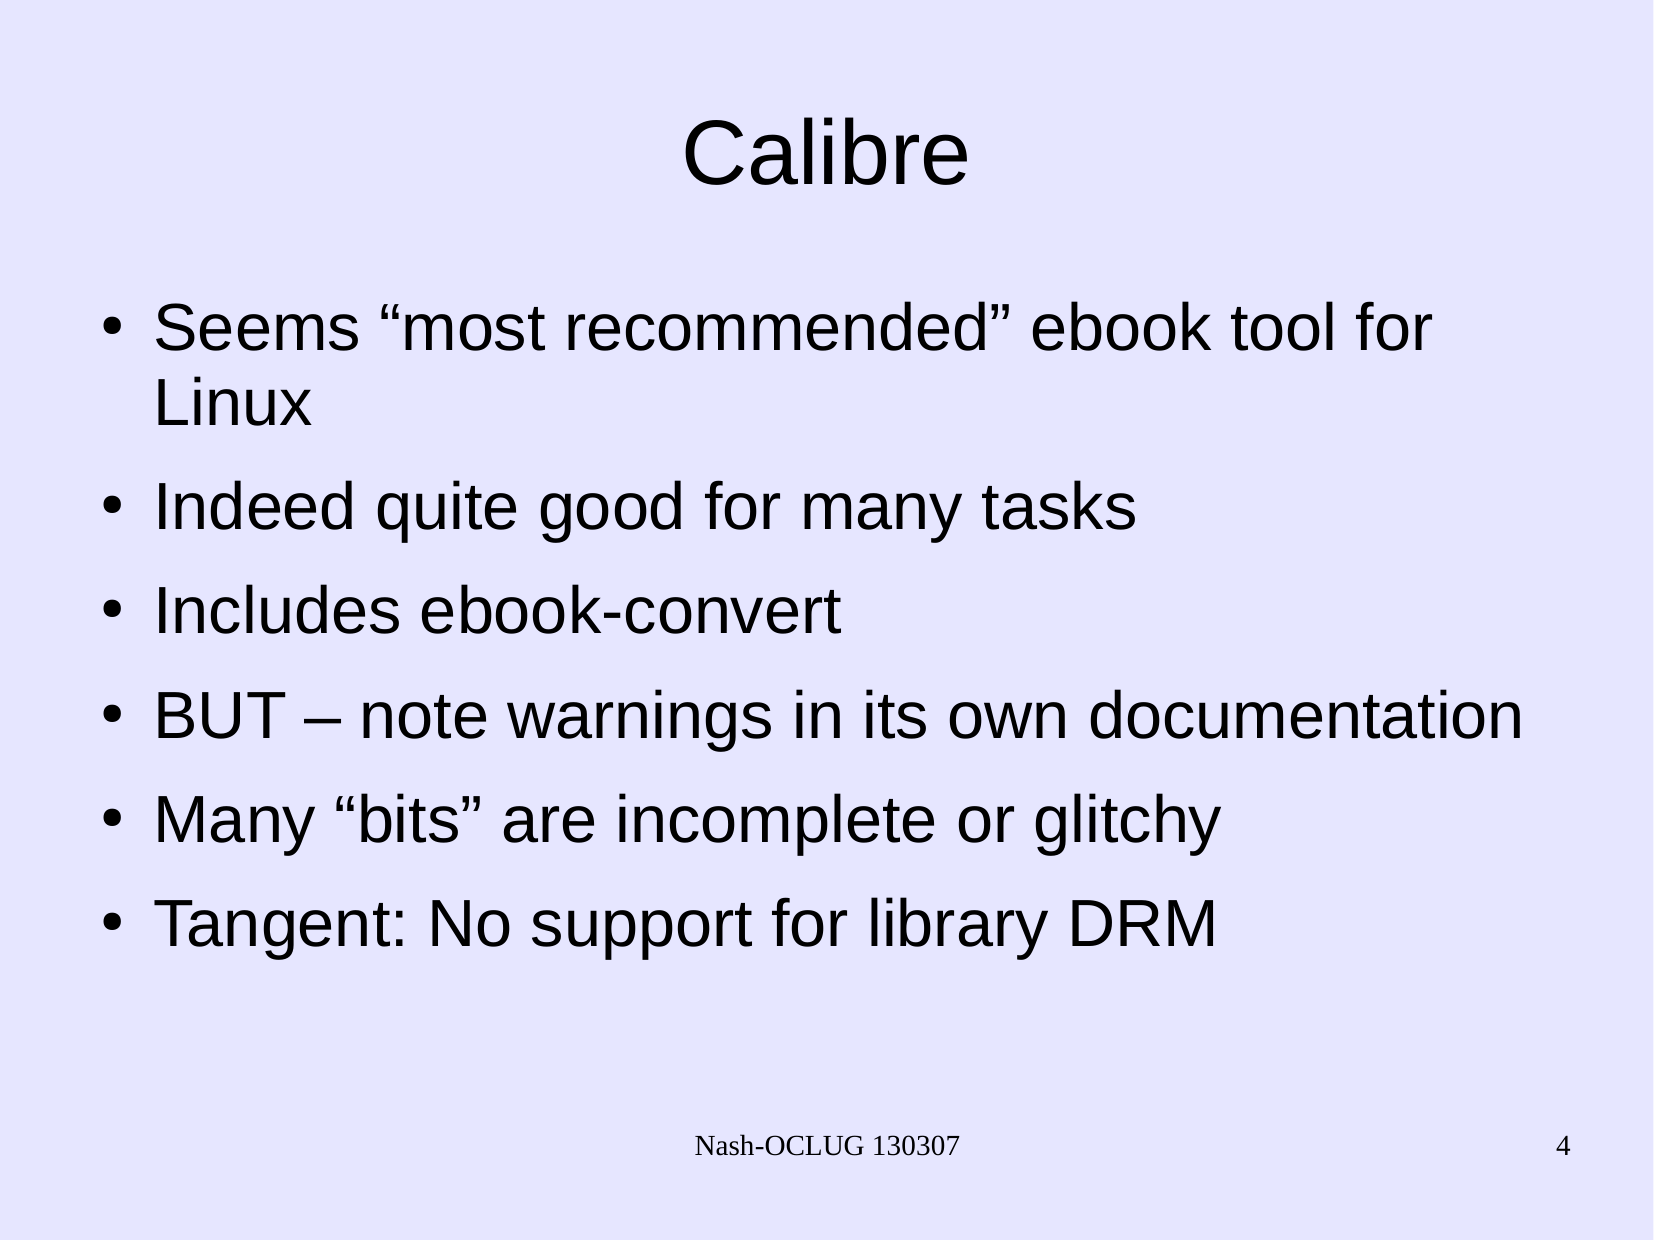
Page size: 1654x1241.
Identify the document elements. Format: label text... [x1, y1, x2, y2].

list Seems “most recommended” ebook tool for Linux Indeed quite good for many tasks Includes ebook-convert BUT – note warnings in its own documentation Many “bits” are incomplete or glitchy Tangent: No support for library DRM [82, 290, 1538, 1010]
title Calibre [82, 49, 1571, 257]
